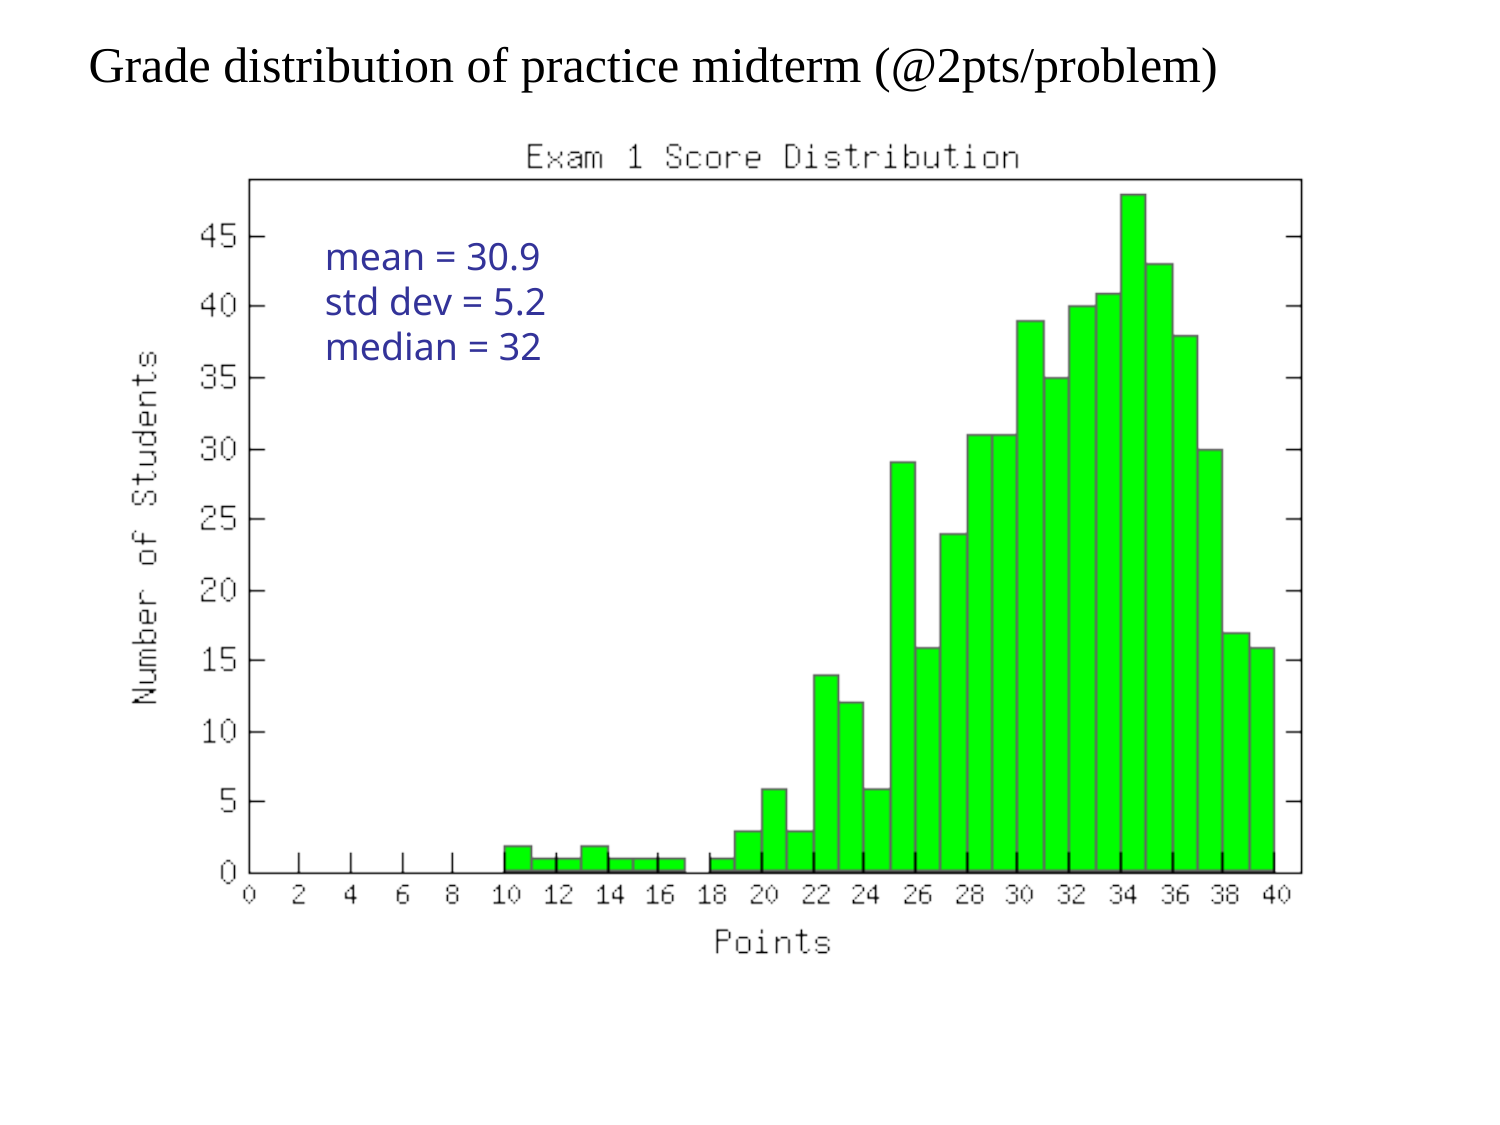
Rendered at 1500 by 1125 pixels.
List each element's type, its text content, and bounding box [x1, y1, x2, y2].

picture [125, 137, 1363, 1004]
text_box Grade distribution of practice midterm (@2pts/problem) [73, 24, 1247, 101]
text_box mean = 30.9 std dev = 5.2 median = 32 [310, 224, 572, 376]
